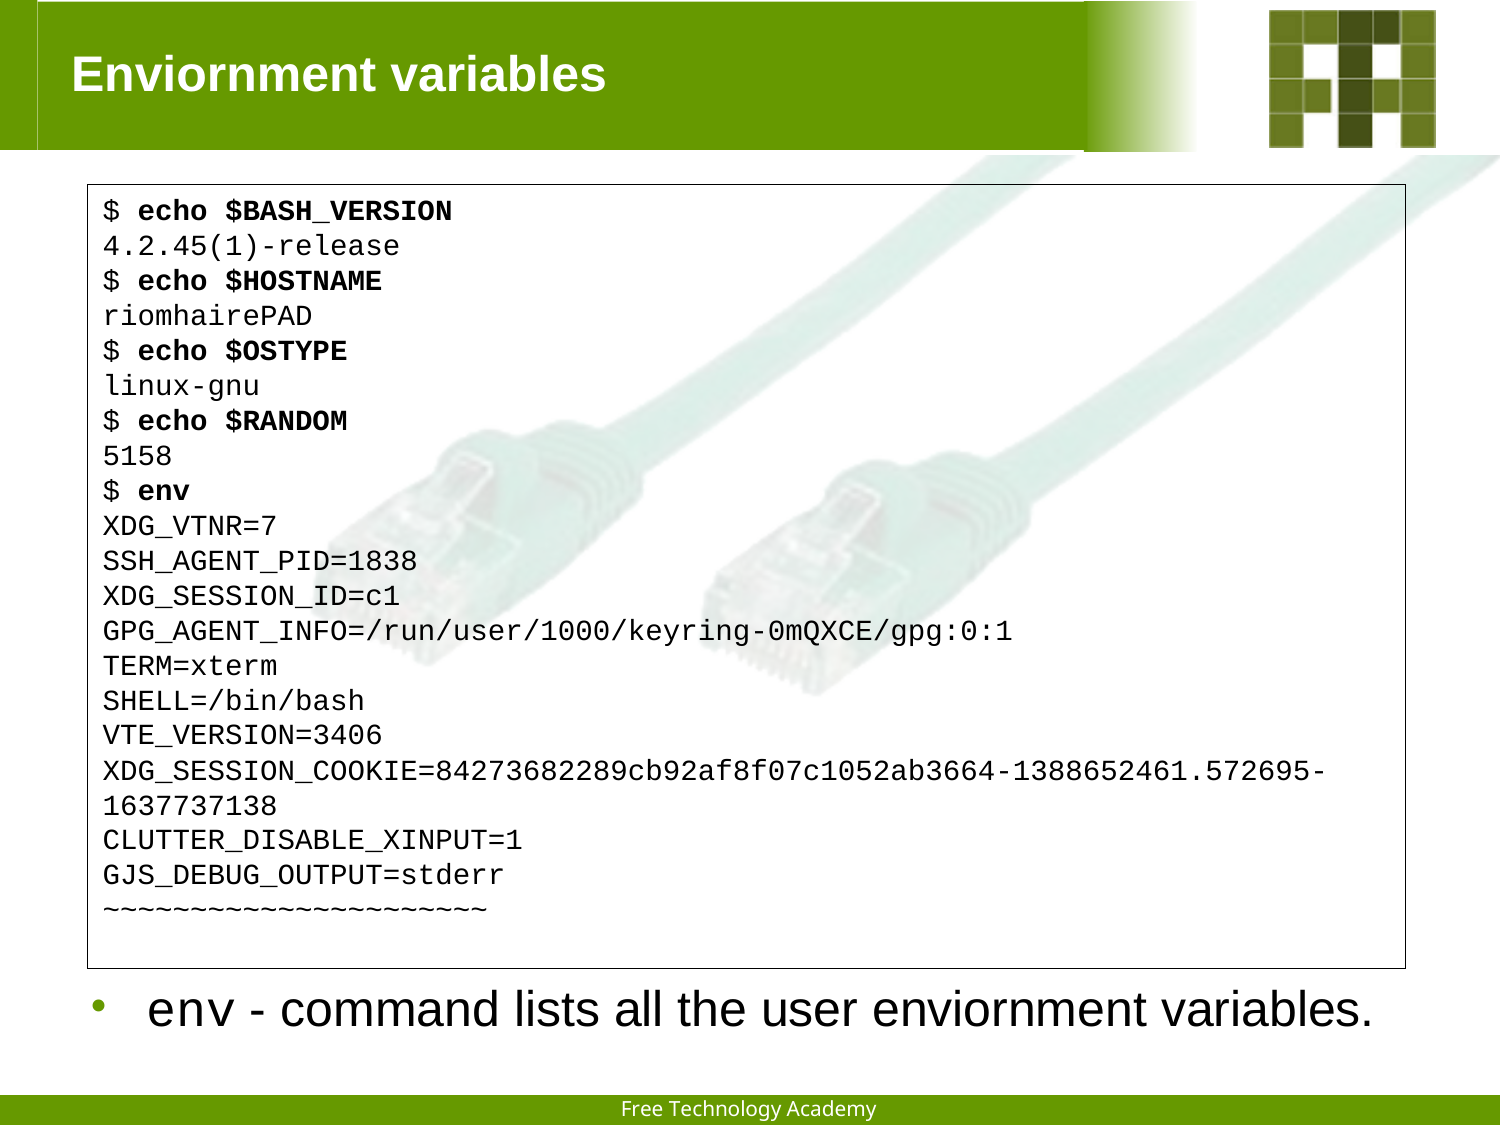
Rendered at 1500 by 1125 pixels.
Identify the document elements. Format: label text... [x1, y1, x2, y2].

text_box $ echo $BASH_VERSION 4.2.45(1)-release $ echo $HOSTNAME riomhairePAD $ echo $OSTYPE linux-gnu $ echo $RANDOM 5158 $ env XDG_VTNR=7 SSH_AGENT_PID=1838 XDG_SESSION_ID=c1 GPG_AGENT_INFO=/run/user/1000/keyring-0mQXCE/gpg:0:1 TERM=xterm SHELL=/bin/bash VTE_VERSION=3406 XDG_SESSION_COOKIE=84273682289cb92af8f07c1052ab3664-1388652461.572695-1637737138 CLUTTER_DISABLE_XINPUT=1 GJS_DEBUG_OUTPUT=stderr ~~~~~~~~~~~~~~~~~~~~~~ [87, 184, 1406, 969]
title Enviornment variables [56, 1, 1107, 152]
list env - command lists all the user enviornment variables. [75, 968, 1426, 1063]
picture [1269, 10, 1436, 148]
